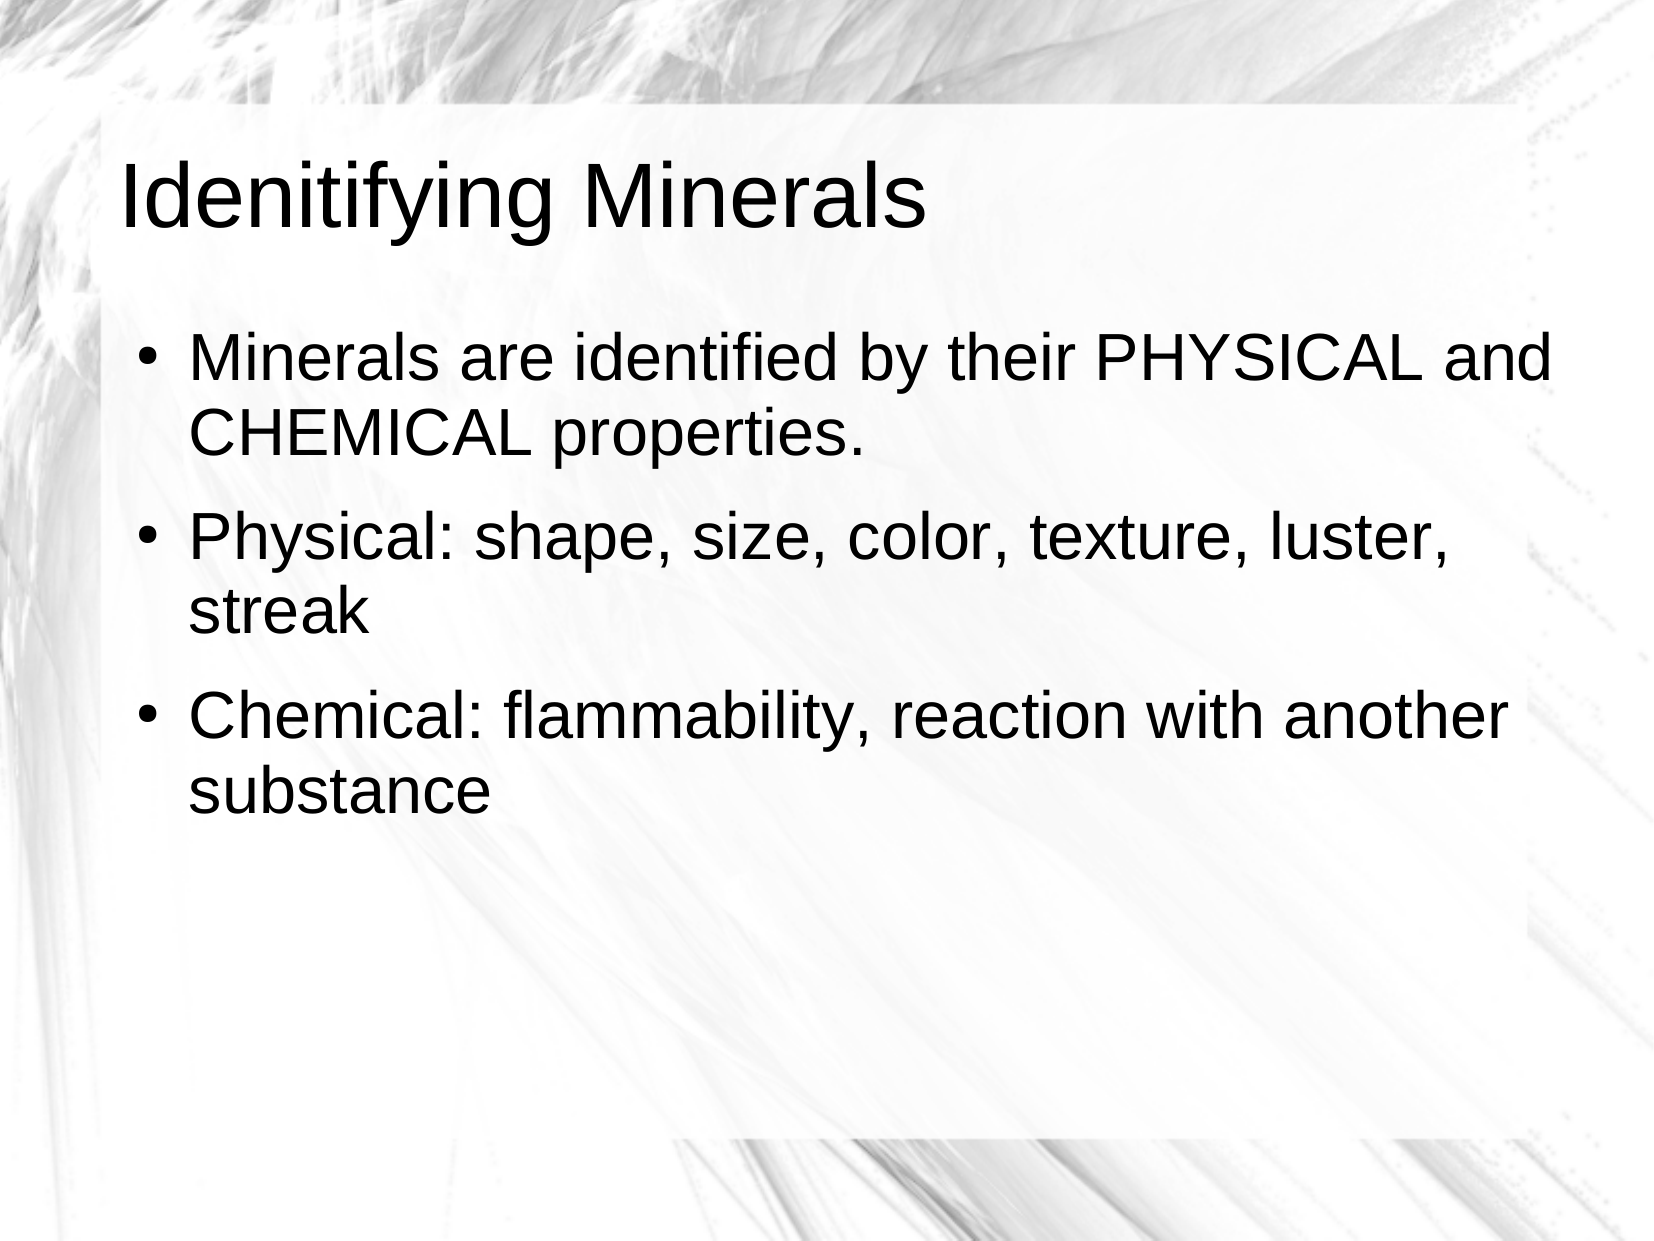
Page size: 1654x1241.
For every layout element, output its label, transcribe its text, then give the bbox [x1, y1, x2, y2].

title Idenitifying Minerals [118, 119, 1506, 273]
list Minerals are identified by their PHYSICAL and CHEMICAL properties. Physical: shape, size, color, texture, luster, streak Chemical: flammability, reaction with another substance [118, 319, 1571, 931]
picture [0, 0, 1654, 1241]
